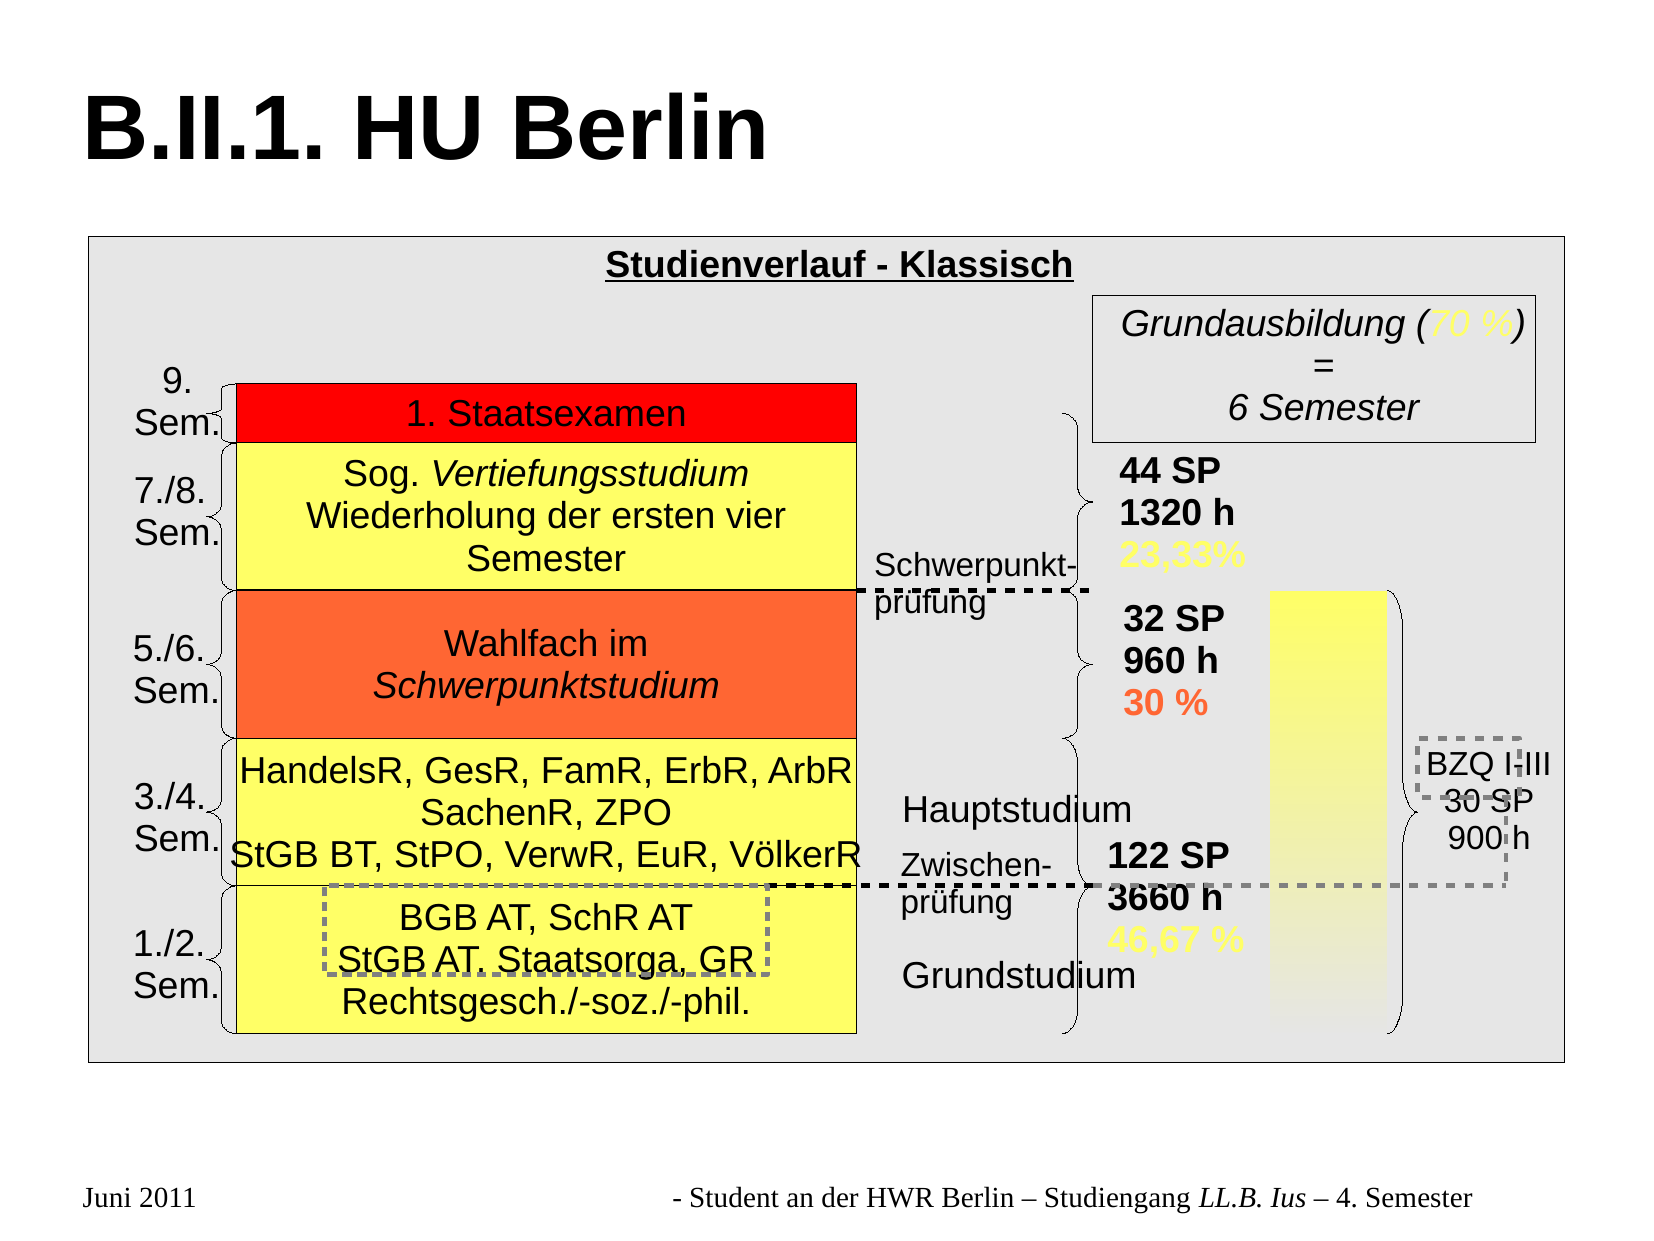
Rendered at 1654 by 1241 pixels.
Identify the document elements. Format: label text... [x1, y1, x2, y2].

text_box Hauptstudium [887, 781, 1148, 838]
text_box 9. Sem. [119, 352, 237, 451]
title B.II.1. HU Berlin [82, 49, 1571, 207]
text_box BZQ I-III 30 SP 900 h [1411, 738, 1567, 865]
text_box 7./8. Sem. [119, 462, 237, 562]
text_box 3./4. Sem. [119, 767, 237, 867]
text_box 1. Staatsexamen [237, 383, 857, 443]
text_box BGB AT, SchR AT StGB AT, Staatsorga, GR Rechtsgesch./-soz./-phil. [236, 886, 857, 1034]
text_box Studienverlauf - Klassisch [590, 236, 1089, 294]
text_box Schwerpunkt- prüfung [859, 539, 1093, 629]
text_box Grundausbildung (70 %) = 6 Semester [1536, 295, 1541, 437]
text_box 122 SP 3660 h 46,67 % [1092, 826, 1260, 968]
text_box 32 SP 960 h 30 % [1108, 590, 1241, 761]
text_box Grundstudium [886, 947, 1152, 1004]
text_box 44 SP 1320 h 23,33% [1104, 443, 1290, 583]
text_box [88, 236, 1565, 1063]
text_box HandelsR, GesR, FamR, ErbR, ArbR SachenR, ZPO StGB BT, StPO, VerwR, EuR, VölkerR [236, 739, 857, 886]
text_box Grundausbildung (70 %) = 6 Semester [1105, 296, 1535, 437]
text_box Wahlfach im Schwerpunktstudium [236, 590, 857, 739]
text_box 1./2. Sem. [118, 915, 236, 1015]
text_box Zwischen- prüfung [885, 838, 1068, 928]
text_box 5./6. Sem. [118, 620, 236, 719]
text_box Sog. Vertiefungsstudium Wiederholung der ersten vier Semester [236, 443, 857, 590]
